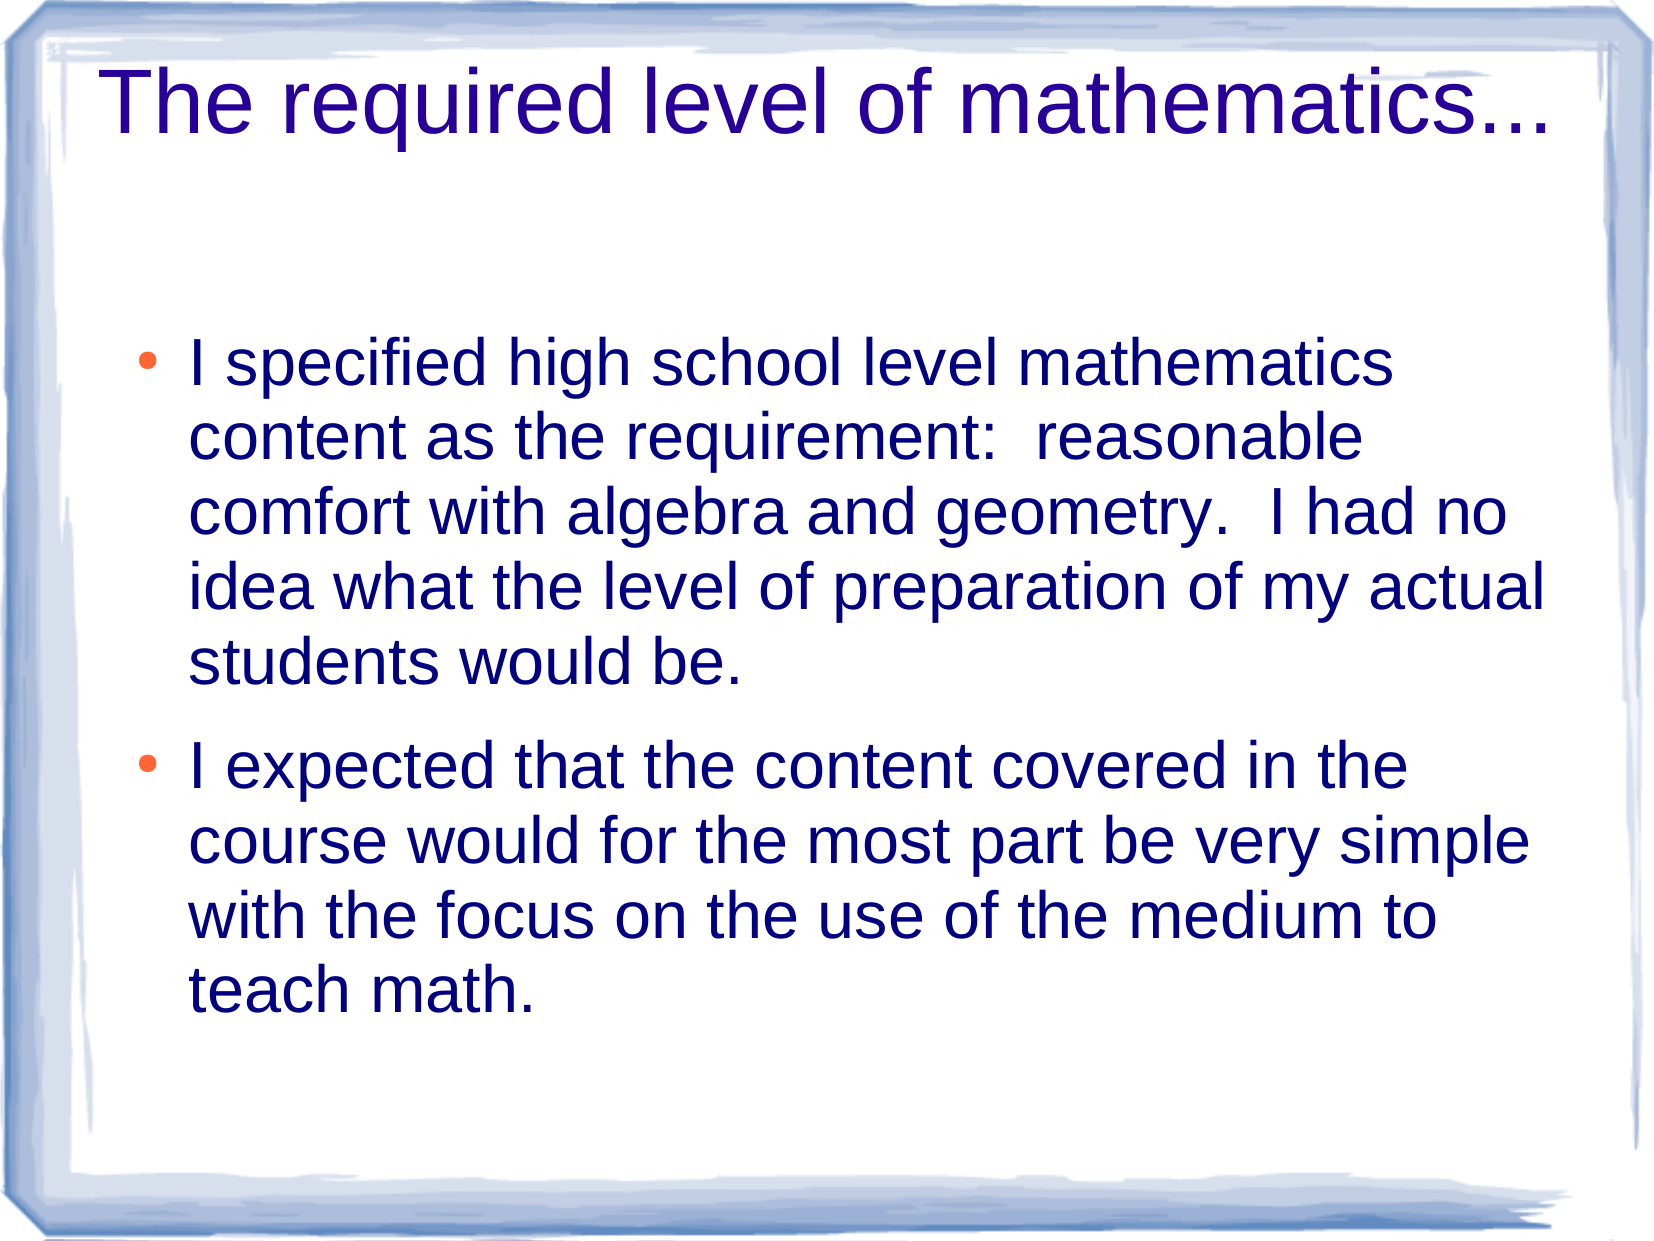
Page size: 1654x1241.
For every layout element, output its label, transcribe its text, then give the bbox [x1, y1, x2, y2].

list I specified high school level mathematics content as the requirement: reasonable comfort with algebra and geometry. I had no idea what the level of preparation of my actual students would be. I expected that the content covered in the course would for the most part be very simple with the focus on the use of the medium to teach math. [118, 324, 1571, 1028]
title The required level of mathematics... [82, 49, 1571, 257]
picture [0, 0, 1654, 1241]
